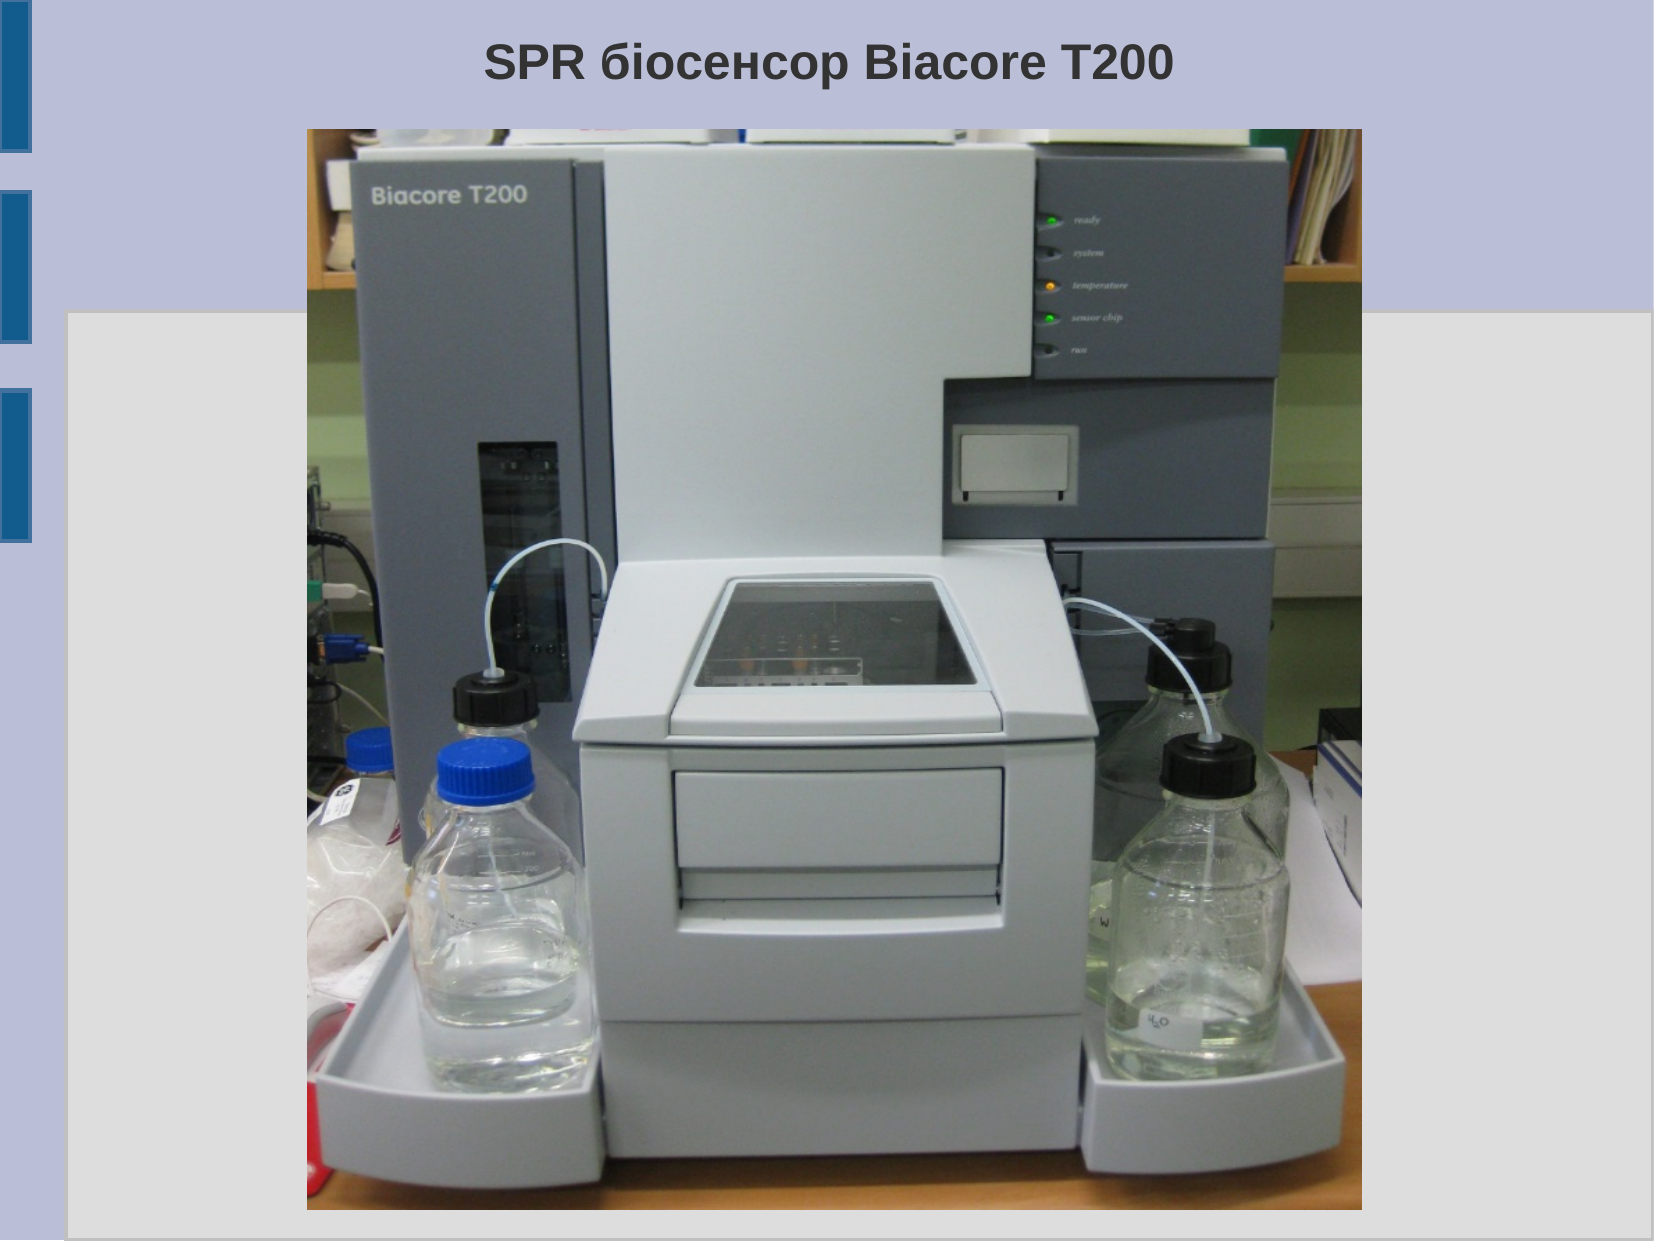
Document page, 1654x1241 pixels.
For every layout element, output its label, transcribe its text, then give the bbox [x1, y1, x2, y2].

title SPR біосенсор Biacore T200 [123, 11, 1536, 107]
picture [307, 129, 1362, 1210]
